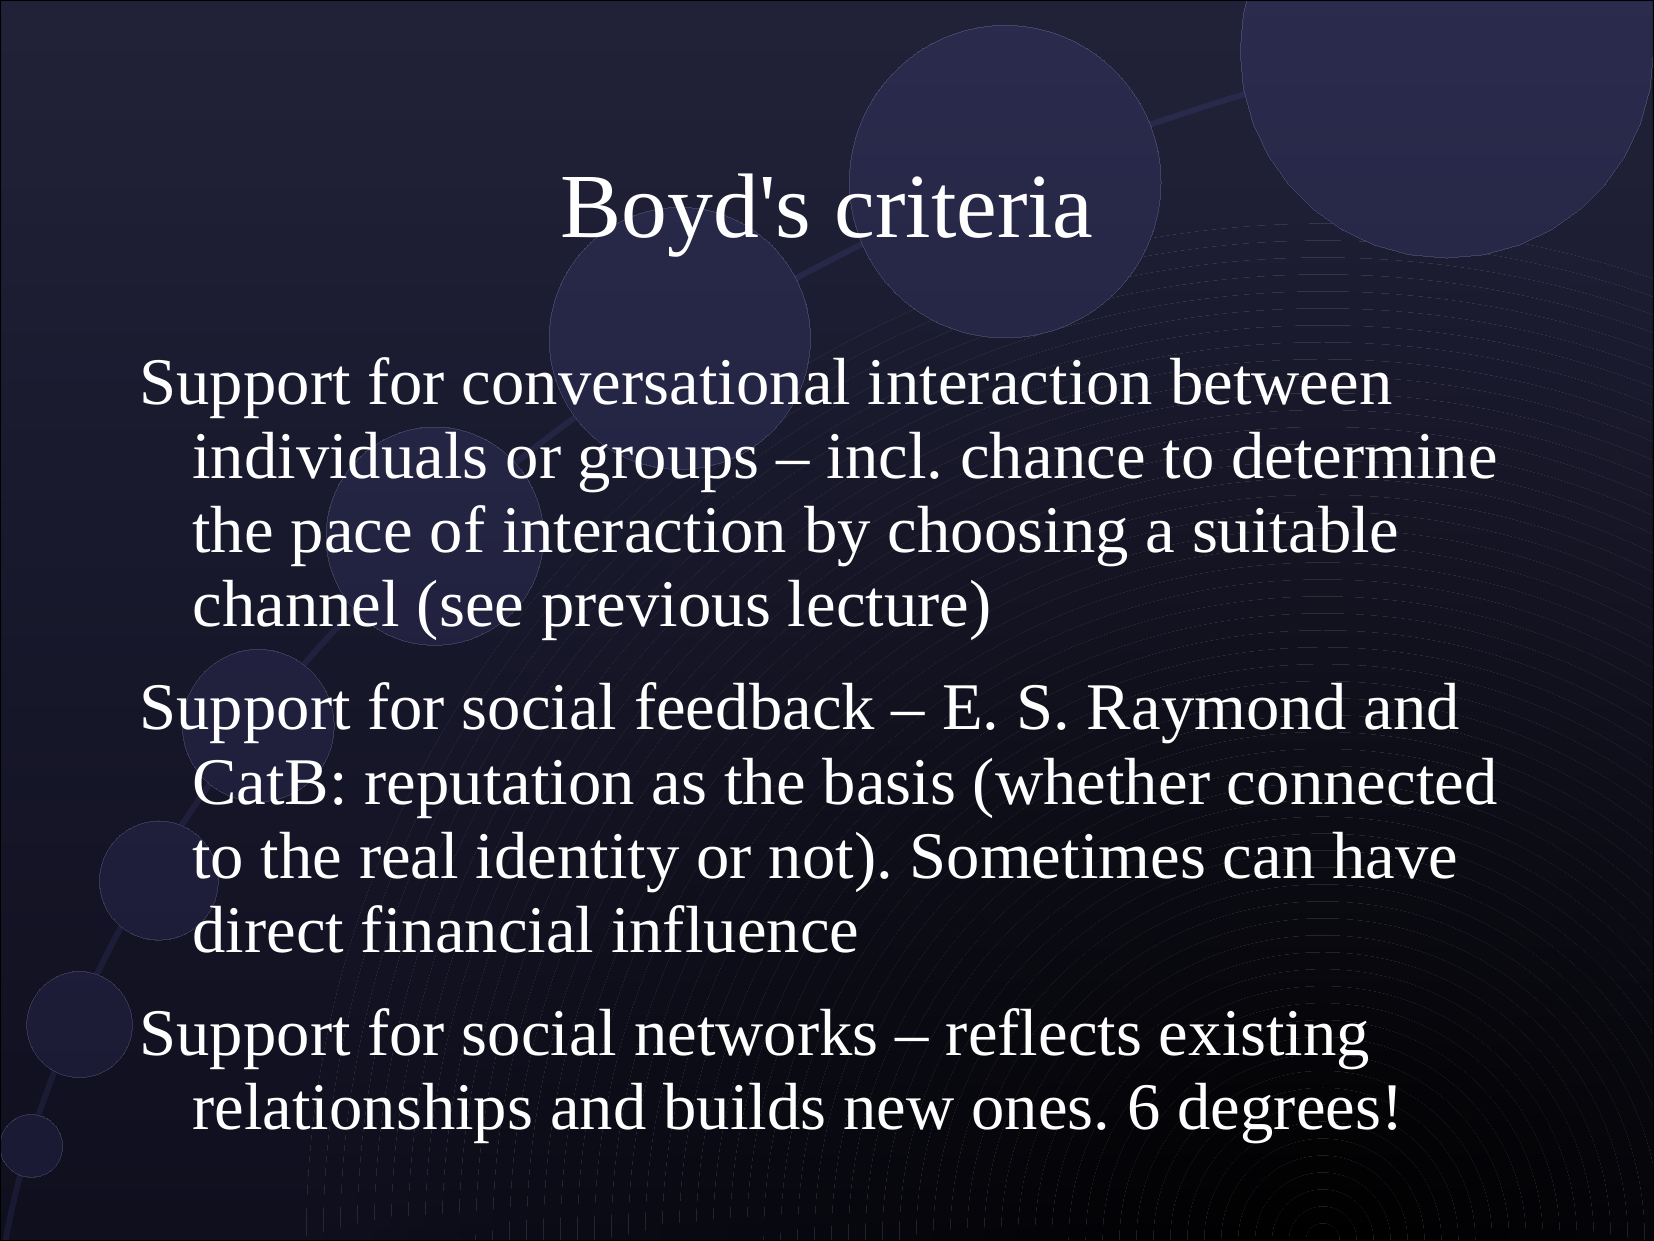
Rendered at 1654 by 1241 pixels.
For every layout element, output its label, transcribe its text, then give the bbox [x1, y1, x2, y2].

list Support for conversational interaction between individuals or groups – incl. chance to determine the pace of interaction by choosing a suitable channel (see previous lecture) Support for social feedback – E. S. Raymond and CatB: reputation as the basis (whether connected to the real identity or not). Sometimes can have direct financial influence Support for social networks – reflects existing relationships and builds new ones. 6 degrees! [121, 344, 1534, 1145]
title Boyd's criteria [121, 102, 1534, 311]
